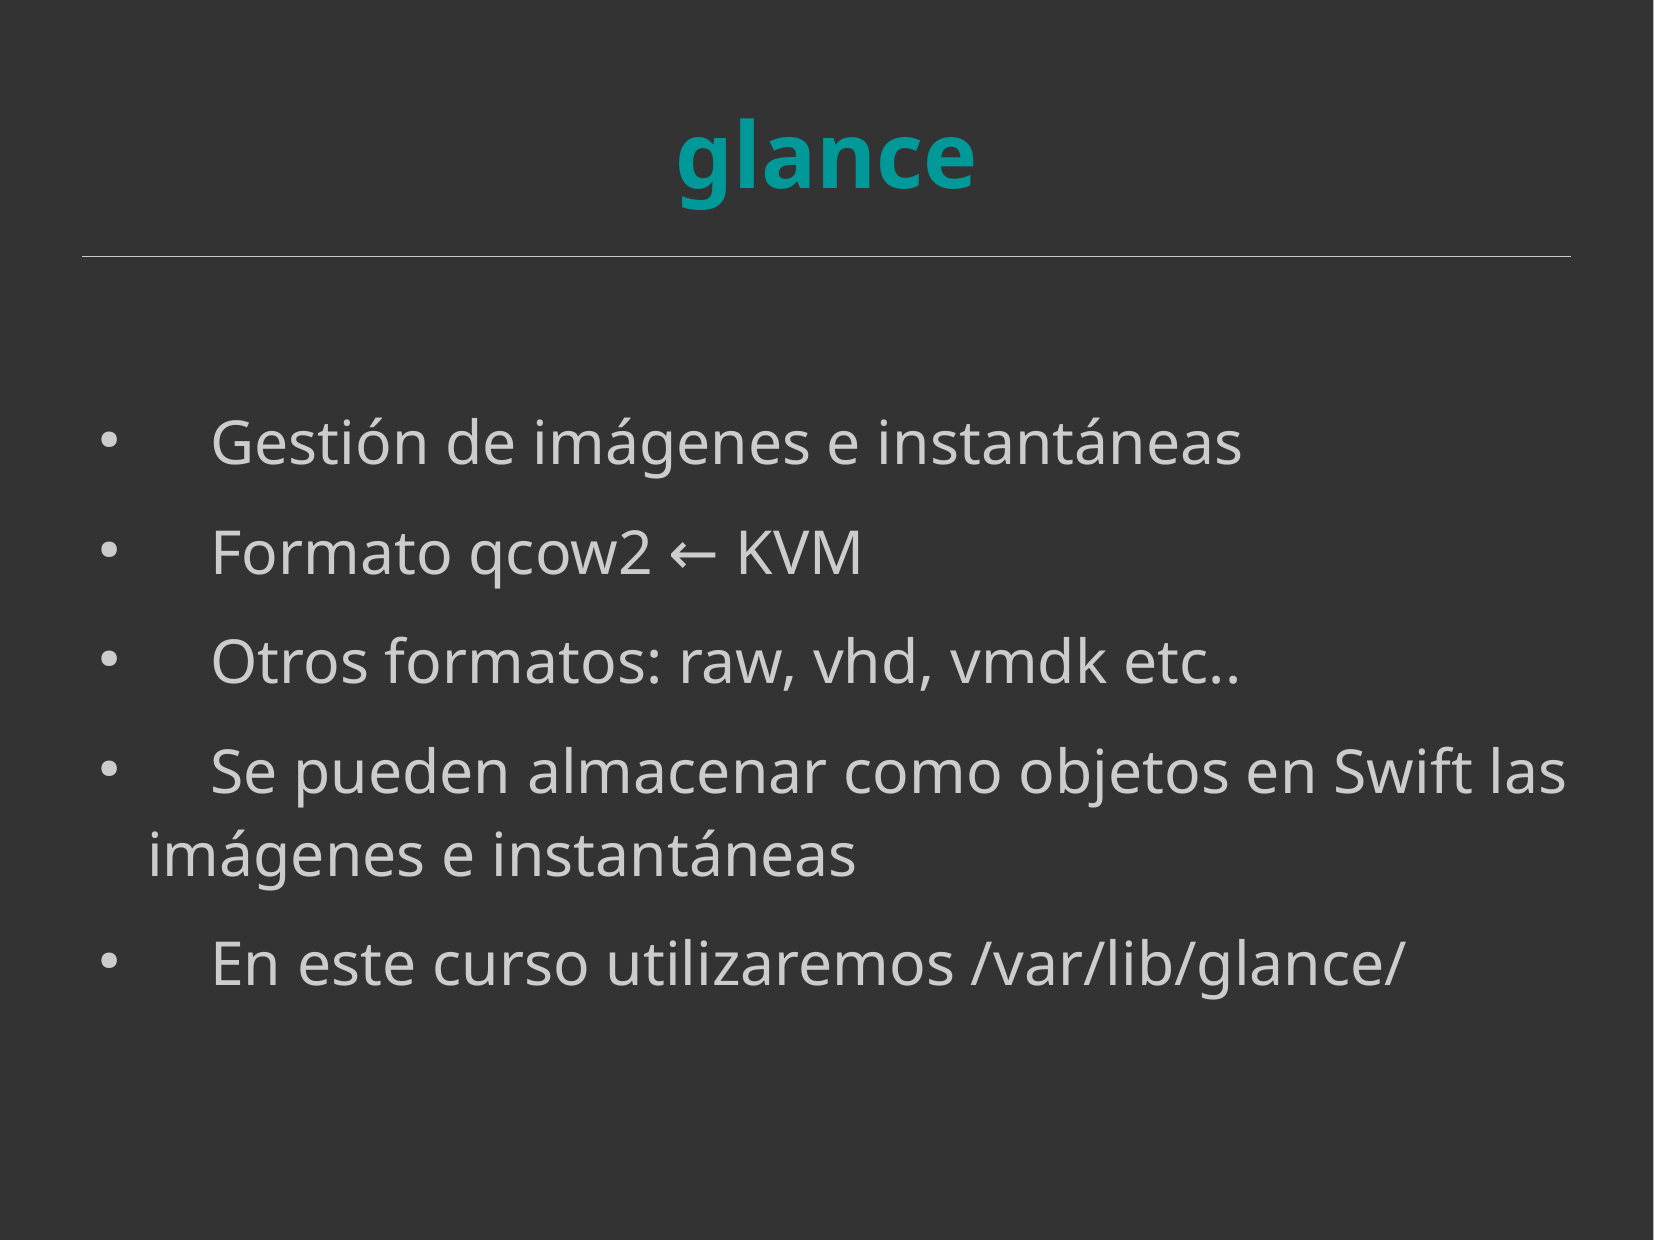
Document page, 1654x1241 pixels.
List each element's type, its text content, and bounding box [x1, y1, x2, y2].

title glance [82, 49, 1571, 257]
list Gestión de imágenes e instantáneas Formato qcow2 ← KVM Otros formatos: raw, vhd, vmdk etc.. Se pueden almacenar como objetos en Swift las imágenes e instantáneas En este curso utilizaremos /var/lib/glance/ [82, 290, 1571, 1010]
